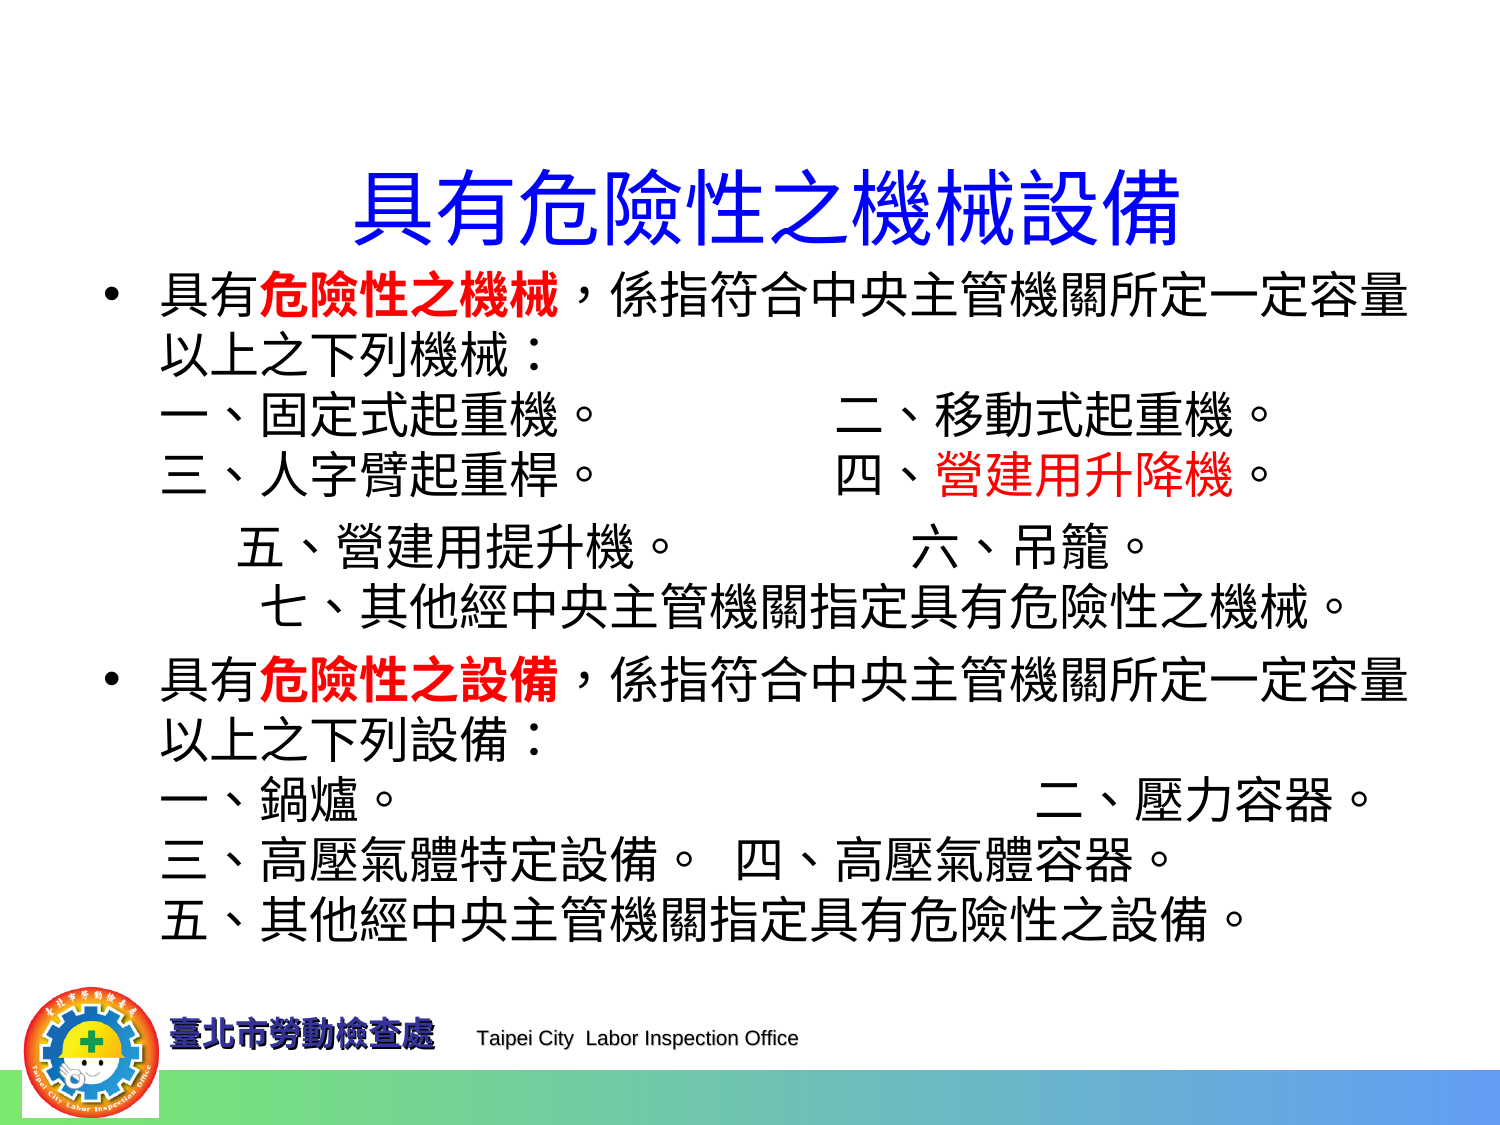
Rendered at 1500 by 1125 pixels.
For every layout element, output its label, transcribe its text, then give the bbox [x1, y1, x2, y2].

picture [22, 987, 159, 1118]
title 具有危險性之機械設備 [135, 148, 1400, 255]
list 具有危險性之機械，係指符合中央主管機關所定一定容量以上之下列機械： 一、固定式起重機。 二、移動式起重機。 三、人字臂起重桿。 四、營建用升降機。 五、營建用提升機。 六、吊籠。 七、其他經中央主管機關指定具有危險性之機械。 具有危險性之設備，係指符合中央主管機關所定一定容量以上之下列設備： 一、鍋爐。 二、壓力容器。 三、高壓氣體特定設備。 四、高壓氣體容器。 五、其他經中央主管機關指定具有危險性之設備。 [88, 255, 1436, 1077]
